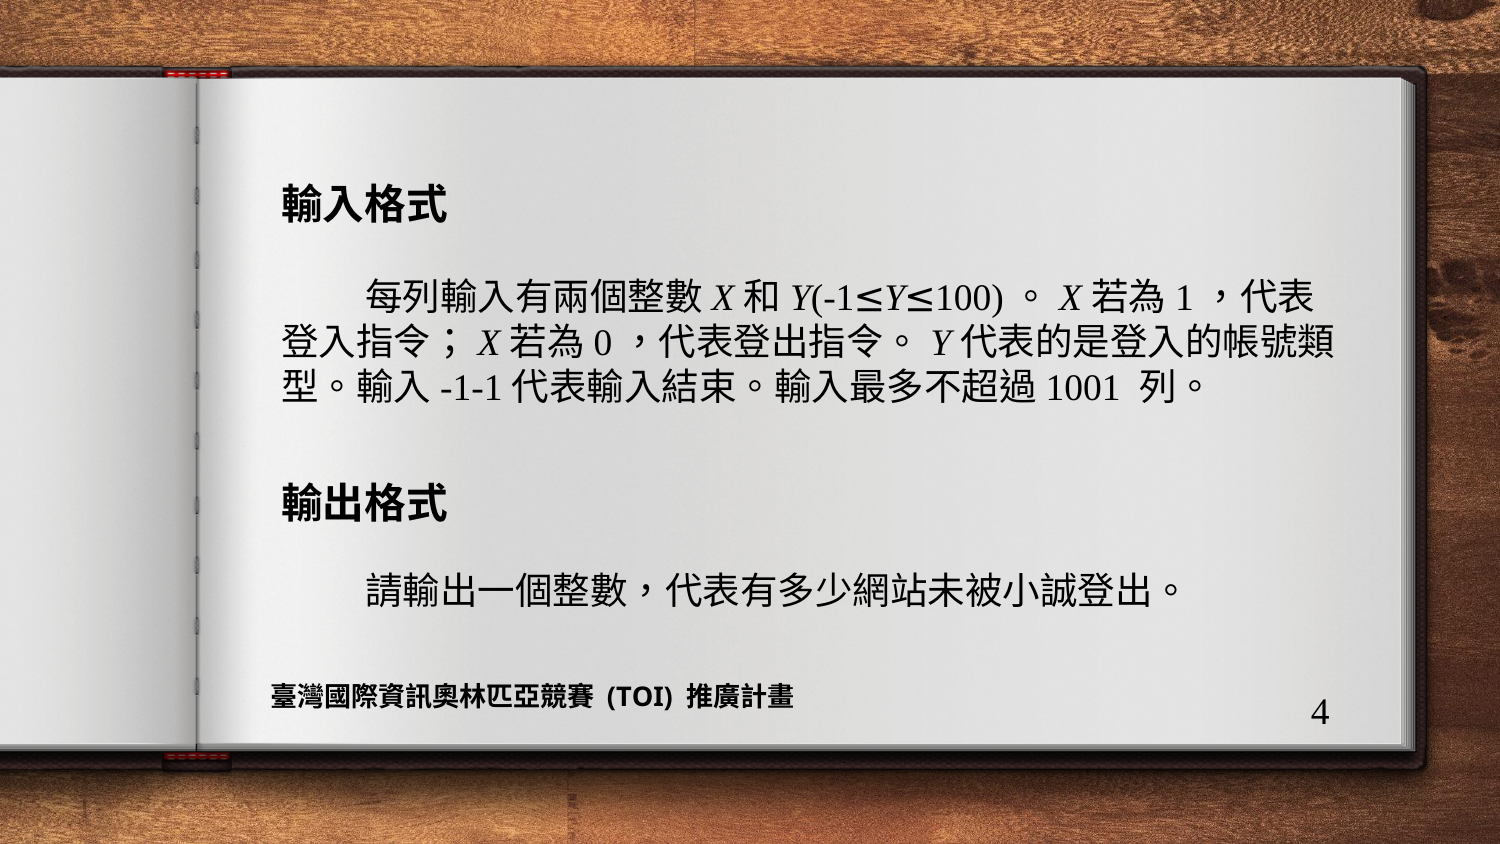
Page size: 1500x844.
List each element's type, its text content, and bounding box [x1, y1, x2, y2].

text_box [1295, 672, 1386, 737]
text_box 輸出格式 請輸出一個整數，代表有多少網站未被小誠登出。 [266, 470, 1368, 620]
text_box 輸入格式 每列輸入有兩個整數X和Y(-1≤Y≤100)。X若為1，代表登入指令；X若為0，代表登出指令。Y代表的是登入的帳號類型。輸入-1-1代表輸入結束。輸入最多不超過1001 列。 [266, 171, 1368, 416]
